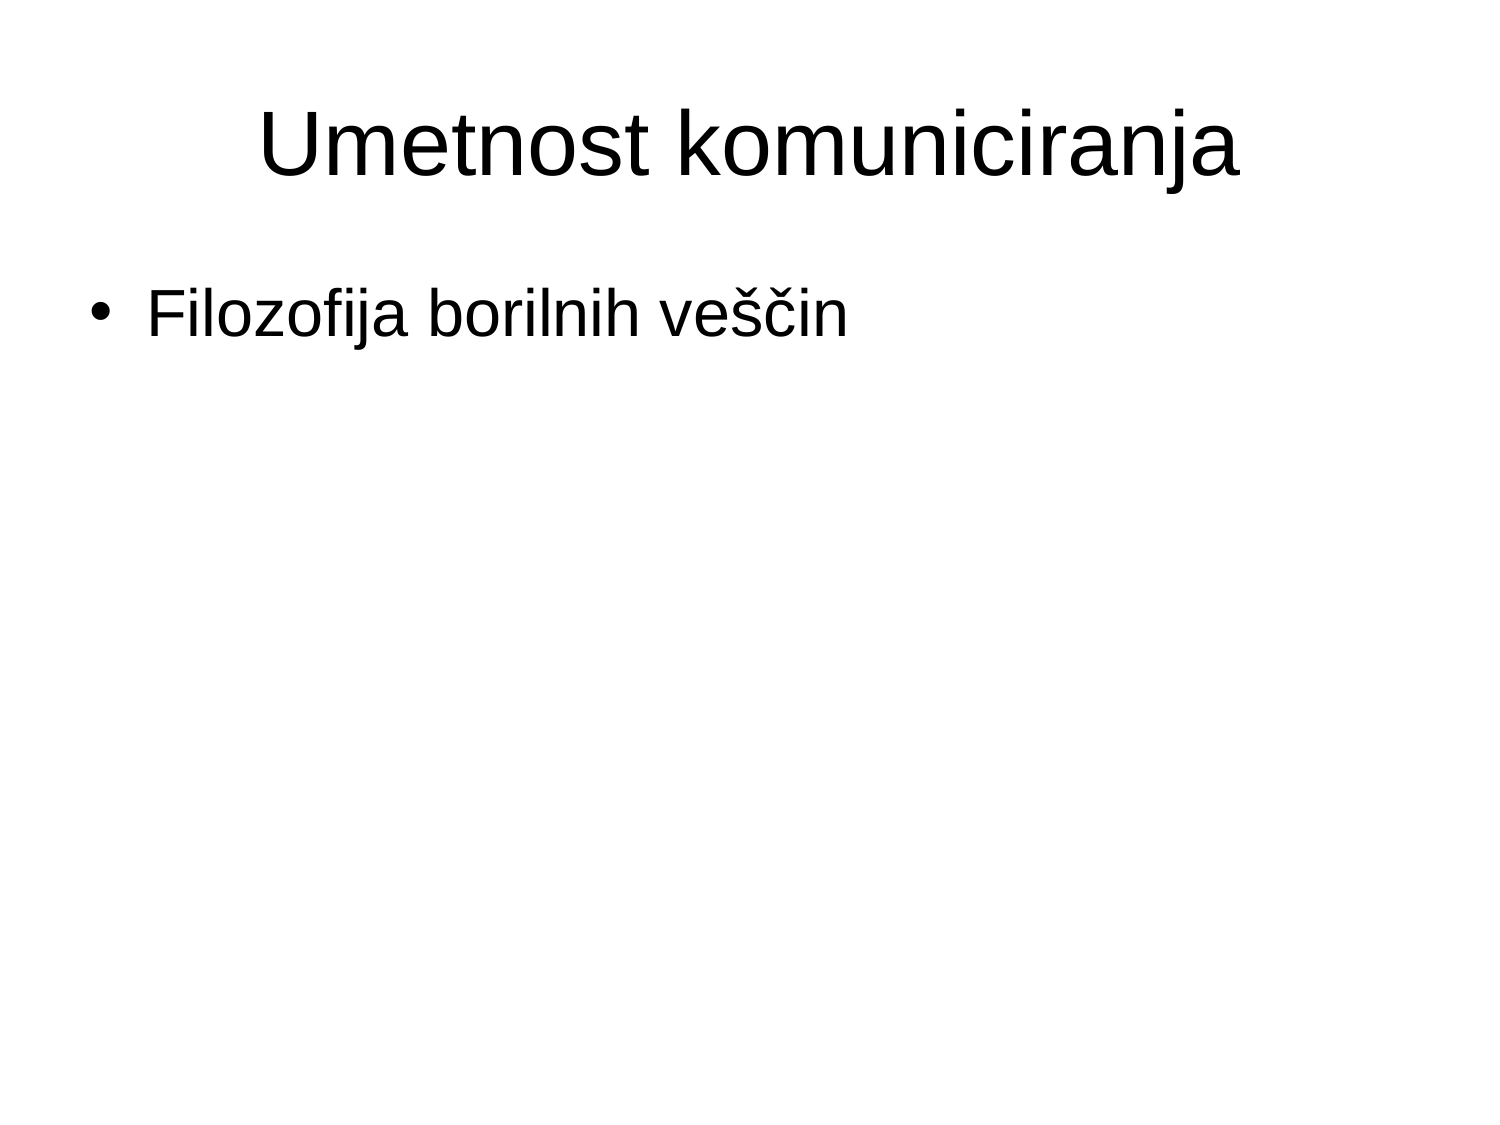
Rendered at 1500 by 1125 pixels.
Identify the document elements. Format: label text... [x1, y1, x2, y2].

list Filozofija borilnih veščin [75, 262, 1426, 1006]
title Umetnost komuniciranja [75, 45, 1426, 233]
